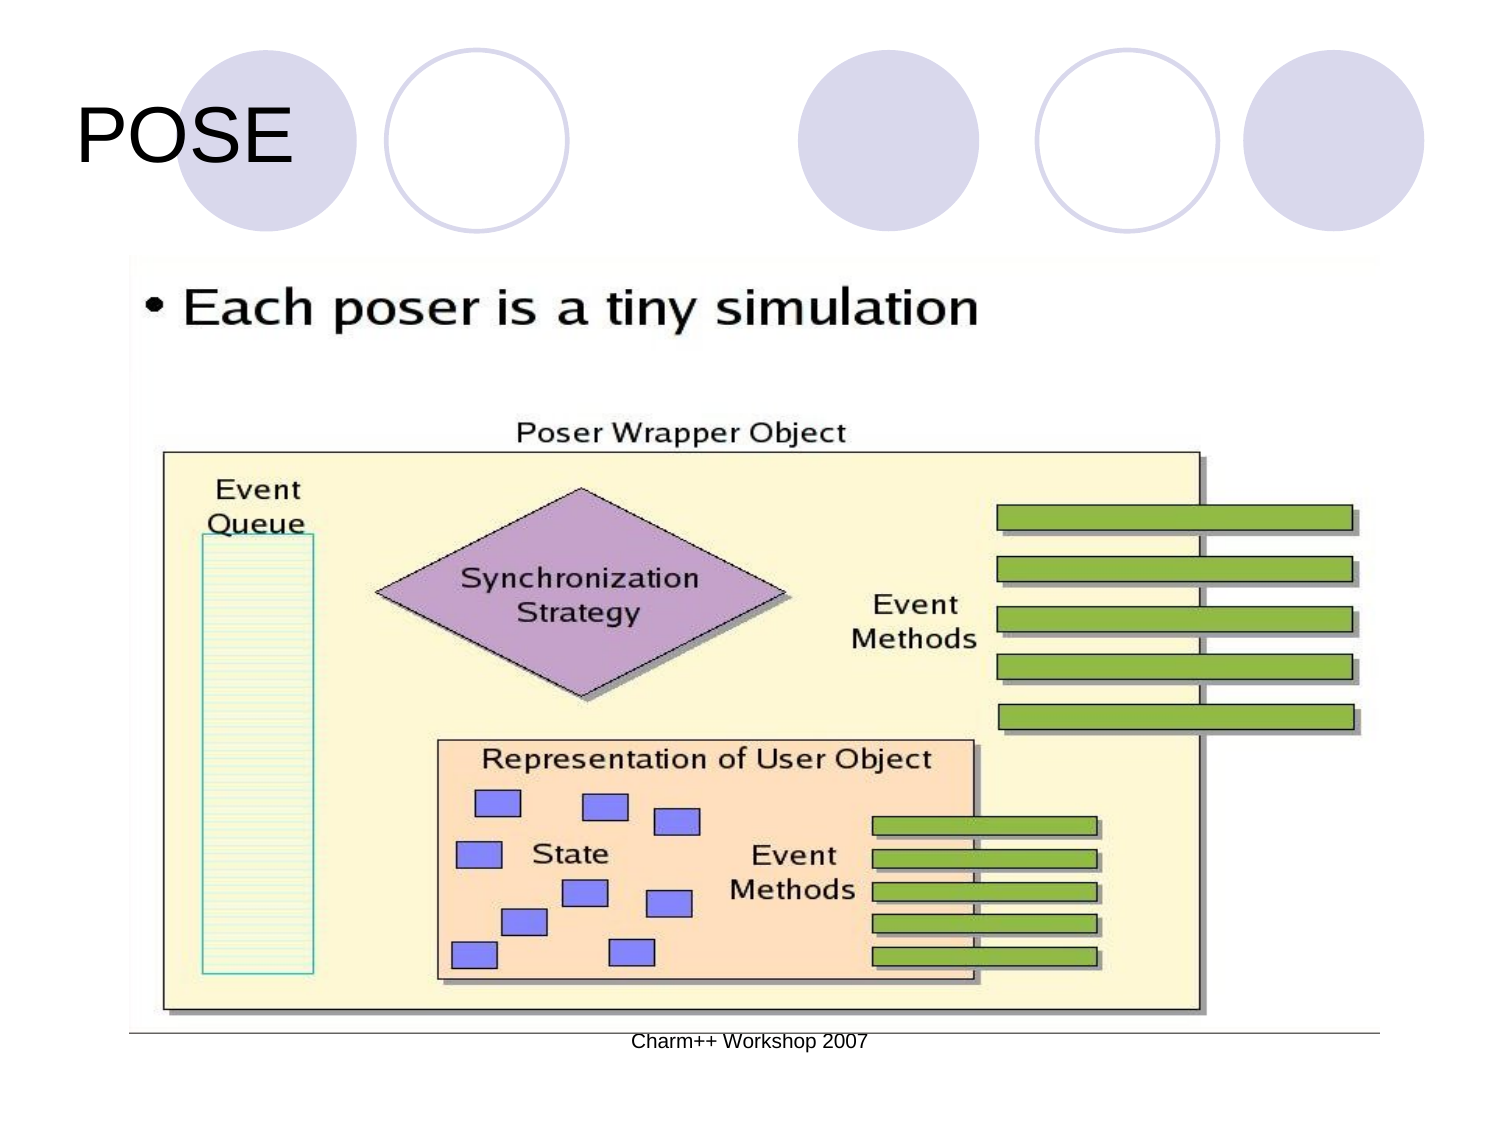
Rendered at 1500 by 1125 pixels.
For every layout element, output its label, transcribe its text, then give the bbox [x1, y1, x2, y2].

picture [129, 255, 1380, 1034]
title POSE [75, 45, 1426, 233]
